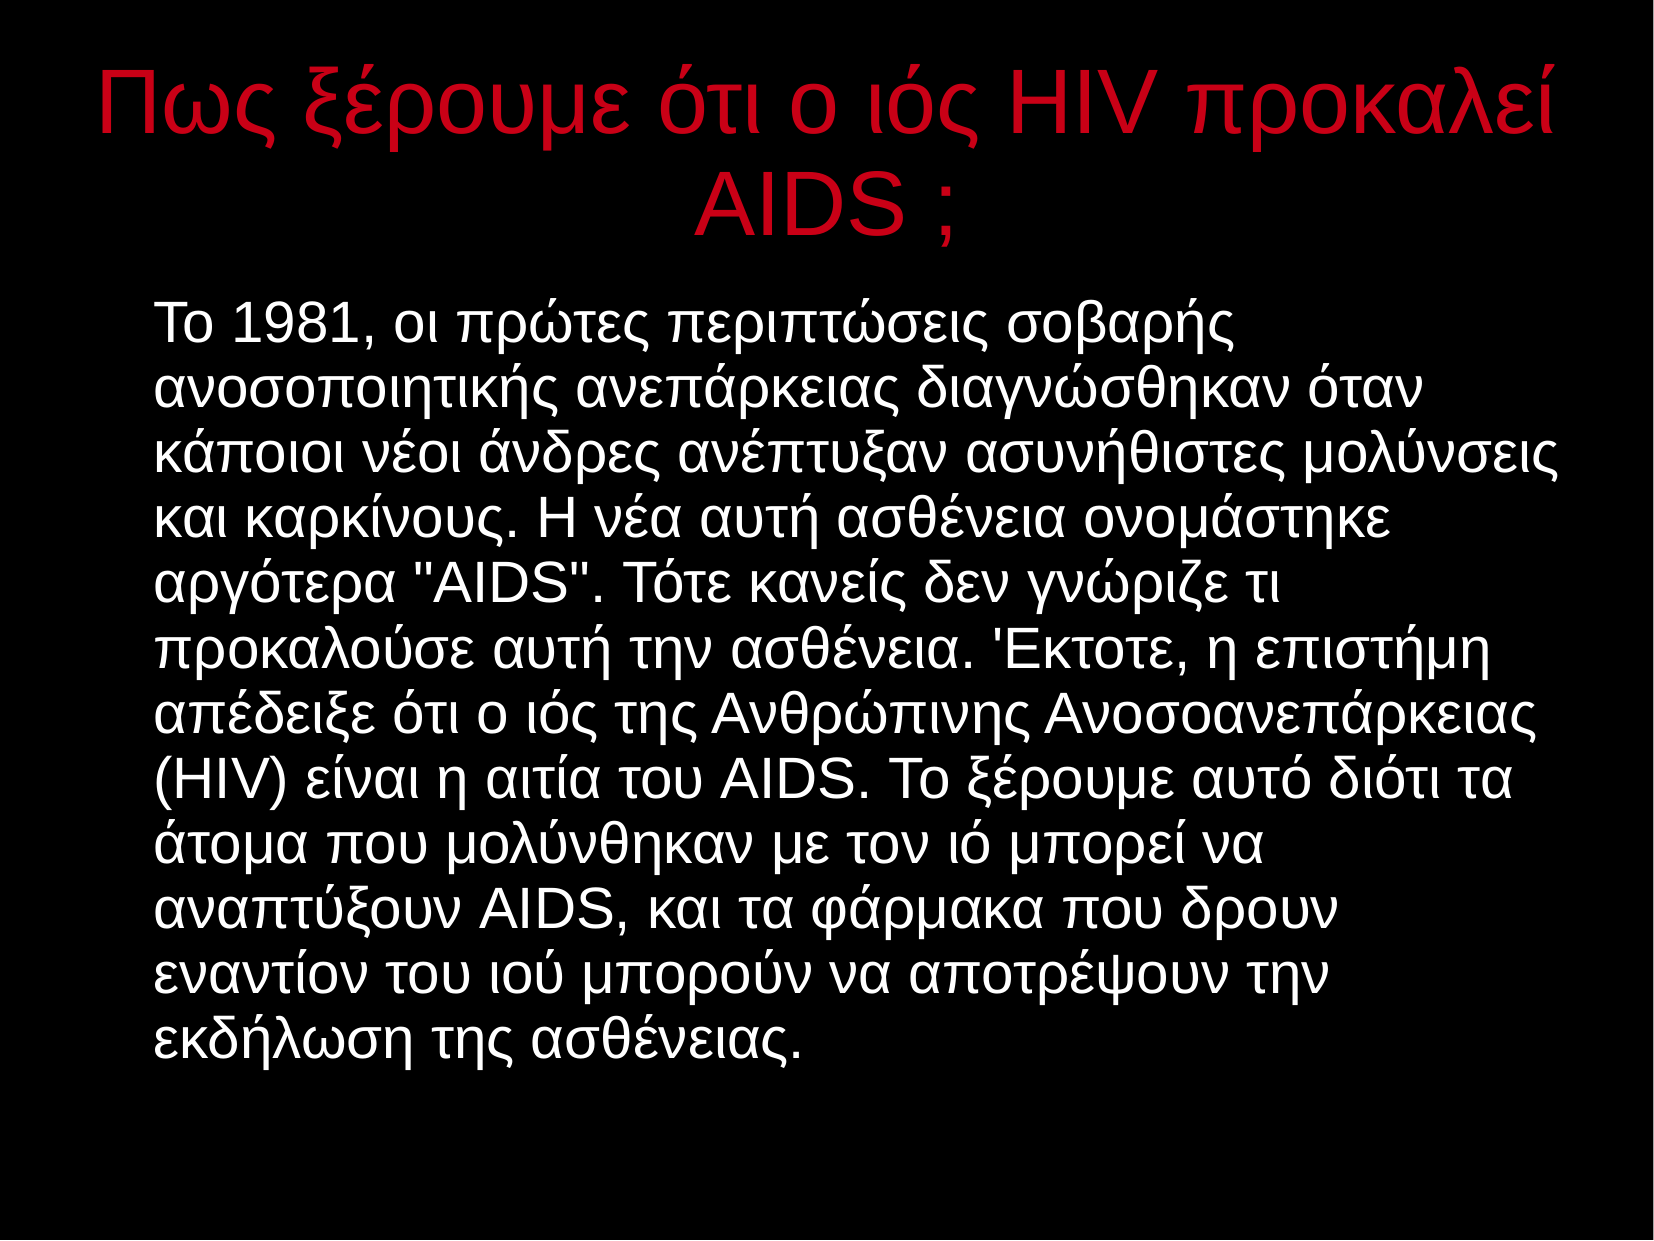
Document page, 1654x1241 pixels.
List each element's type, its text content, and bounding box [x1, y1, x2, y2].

title Πως ξέρουμε ότι ο ιός HIV προκαλεί AIDS ; [82, 49, 1571, 257]
list Το 1981, οι πρώτες περιπτώσεις σοβαρής ανοσοποιητικής ανεπάρκειας διαγνώσθηκαν όταν κάποιοι νέοι άνδρες ανέπτυξαν ασυνήθιστες μολύνσεις και καρκίνους. Η νέα αυτή ασθένεια ονομάστηκε αργότερα "AIDS". Τότε κανείς δεν γνώριζε τι προκαλούσε αυτή την ασθένεια. 'Εκτοτε, η επιστήμη απέδειξε ότι ο ιός της Ανθρώπινης Ανοσοανεπάρκειας (HIV) είναι η αιτία του AIDS. Το ξέρουμε αυτό διότι τα άτομα που μολύνθηκαν με τον ιό μπορεί να αναπτύξουν AIDS, και τα φάρμακα που δρουν εναντίον του ιού μπορούν να αποτρέψουν την εκδήλωση της ασθένειας. [82, 290, 1571, 1109]
